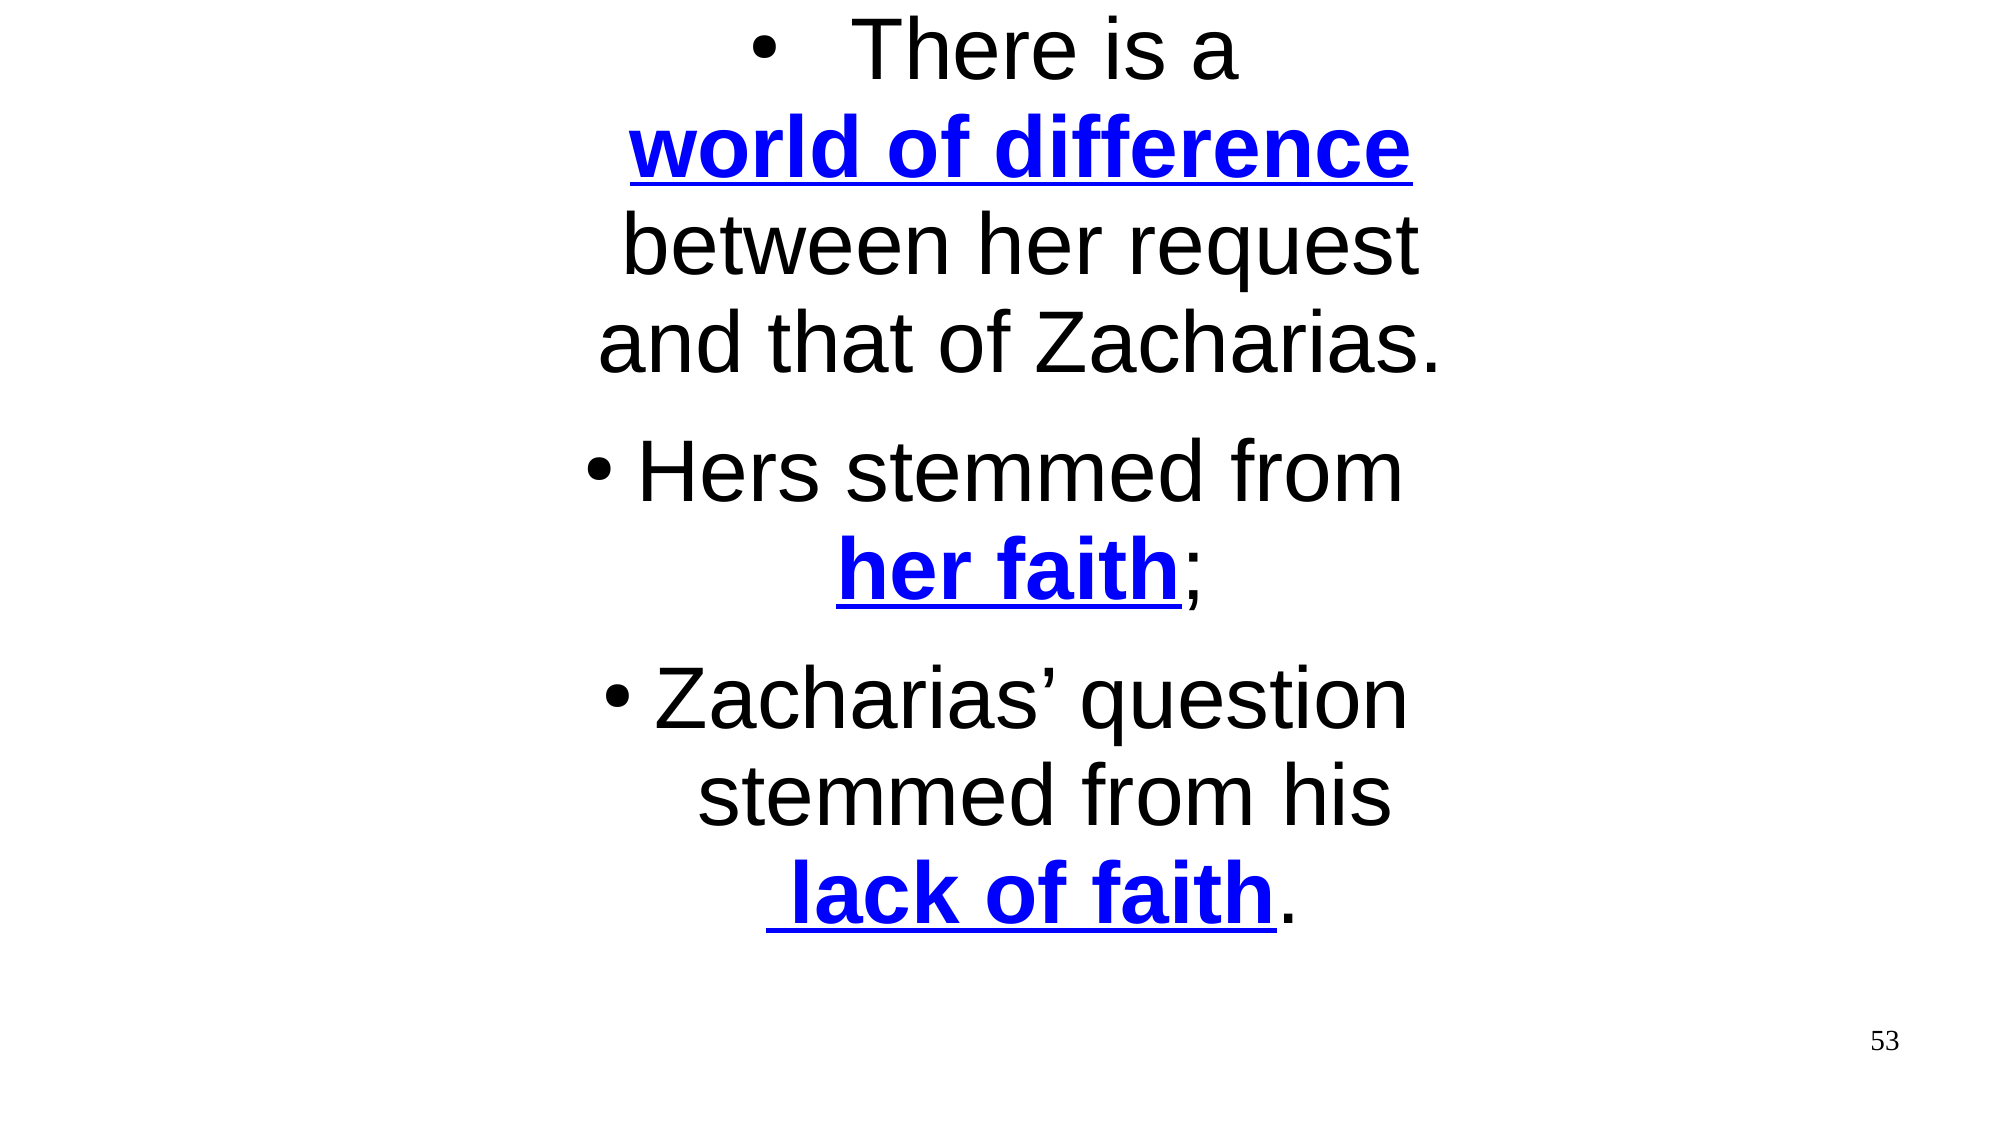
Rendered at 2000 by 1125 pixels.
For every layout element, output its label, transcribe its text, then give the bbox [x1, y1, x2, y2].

list There is a world of difference between her request and that of Zacharias. Hers stemmed from her faith; Zacharias’ question stemmed from his lack of faith. [0, 0, 1996, 1123]
